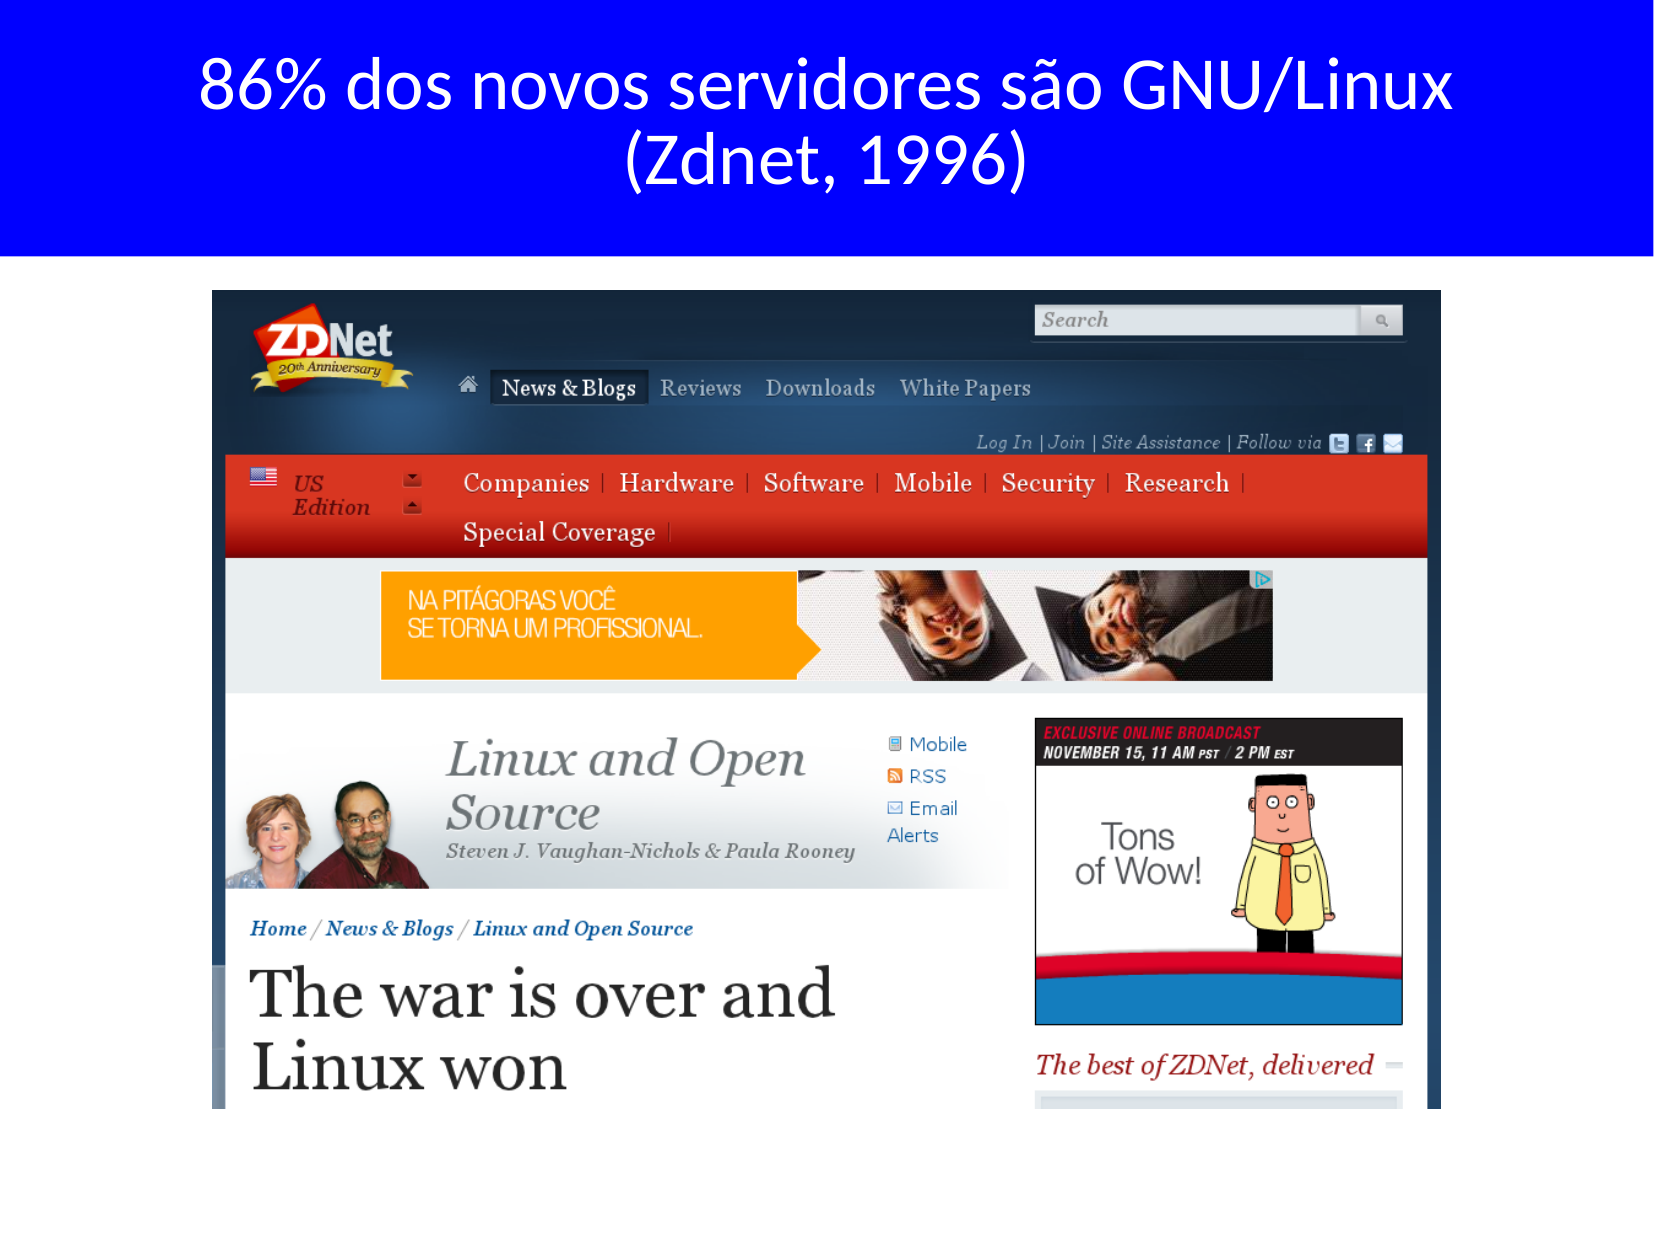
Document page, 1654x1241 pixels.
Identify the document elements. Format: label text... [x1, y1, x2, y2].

picture [212, 290, 1441, 1109]
title 86% dos novos servidores são GNU/Linux (Zdnet, 1996) [0, 0, 1654, 257]
